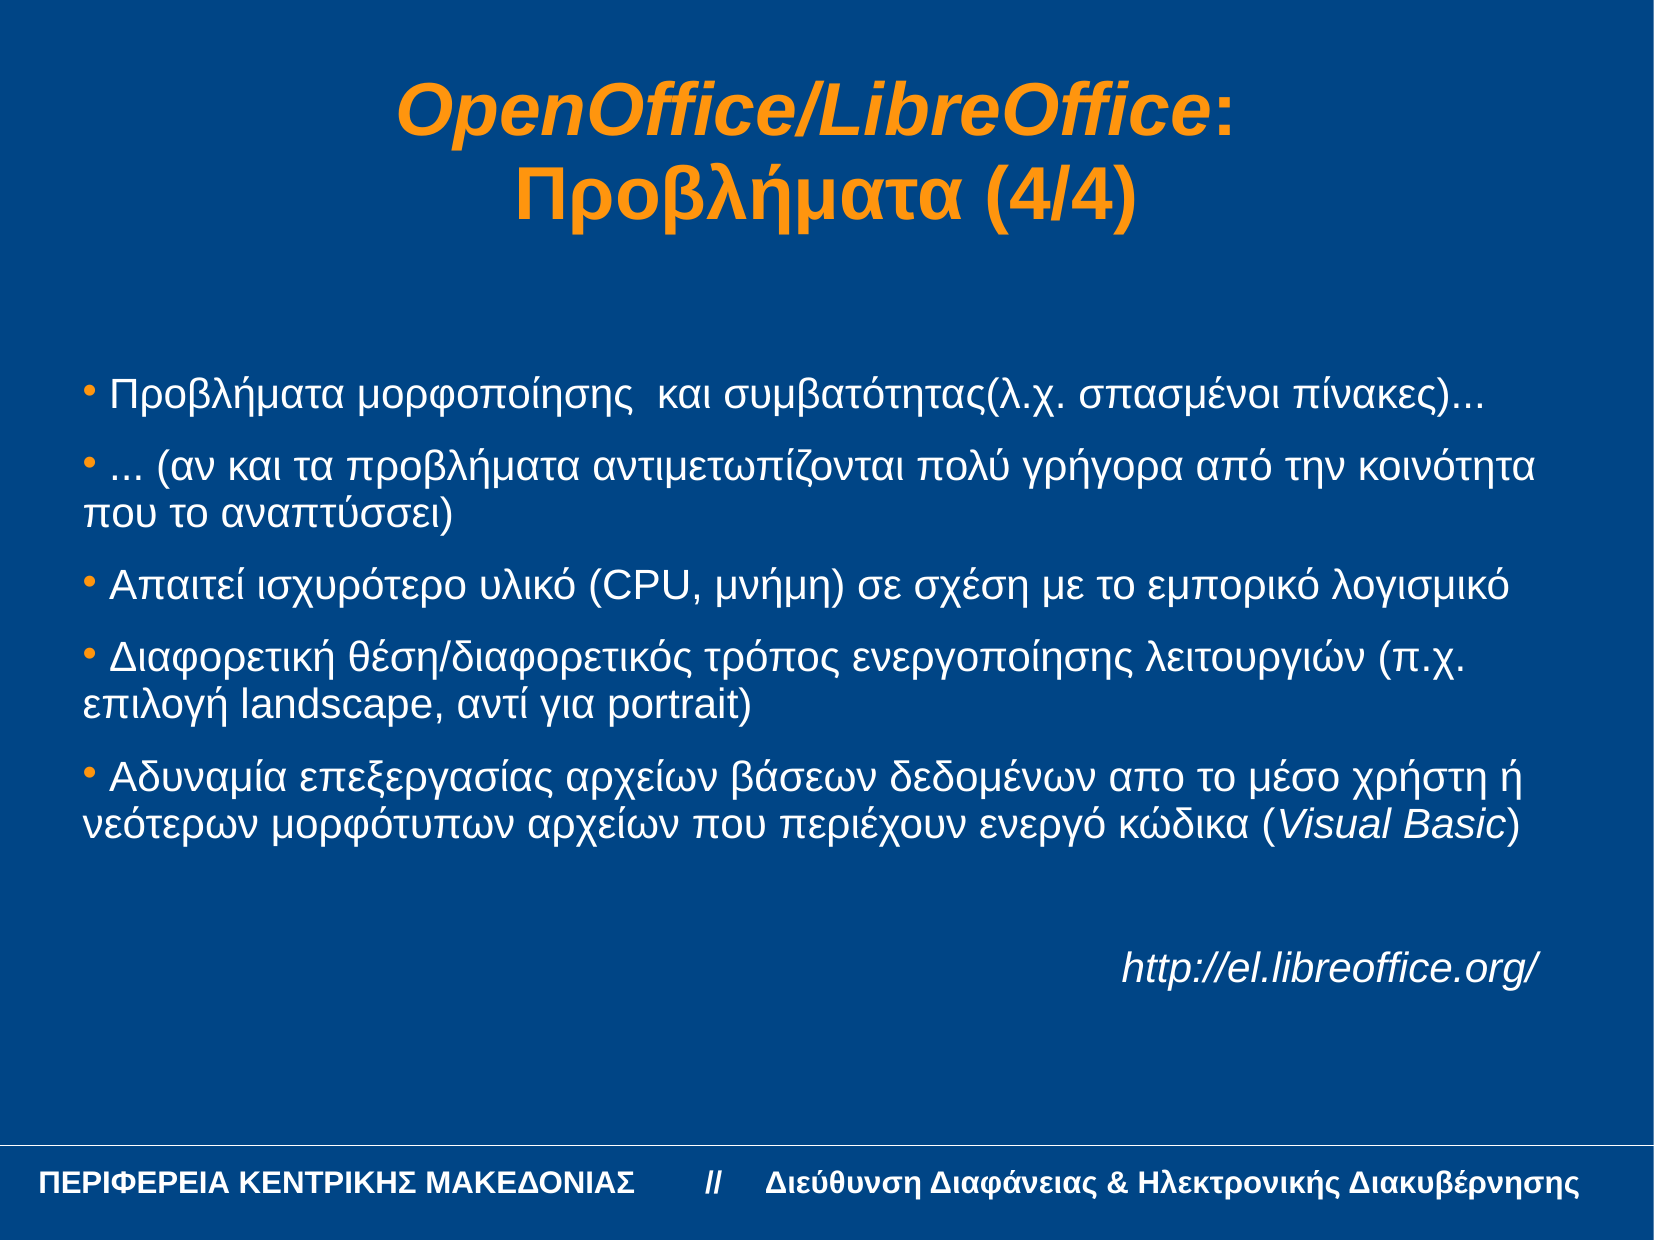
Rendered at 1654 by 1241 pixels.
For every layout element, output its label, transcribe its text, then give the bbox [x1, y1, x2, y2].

list Προβλήματα μορφοποίησης και συμβατότητας(λ.χ. σπασμένοι πίνακες)... ... (αν και τα προβλήματα αντιμετωπίζονται πολύ γρήγορα από την κοινότητα που το αναπτύσσει) Απαιτεί ισχυρότερο υλικό (CPU, μνήμη) σε σχέση με το εμπορικό λογισμικό Διαφορετική θέση/διαφορετικός τρόπος ενεργοποίησης λειτουργιών (π.χ. επιλογή landscape, αντί για portrait) Αδυναμία επεξεργασίας αρχείων βάσεων δεδομένων απο το μέσο χρήστη ή νεότερων μορφότυπων αρχείων που περιέχουν ενεργό κώδικα (Visual Basic) http://el.libreoffice.org/ [82, 290, 1571, 1010]
text_box ΠΕΡΙΦΕΡΕΙΑ ΚΕΝΤΡΙΚΗΣ ΜΑΚΕΔΟΝΙΑΣ // Διεύθυνση Διαφάνειας & Ηλεκτρονικής Διακυβέρνησης [23, 1157, 1654, 1208]
text_box OpenOffice/LibreOffice: Προβλήματα (4/4) [82, 47, 1571, 252]
